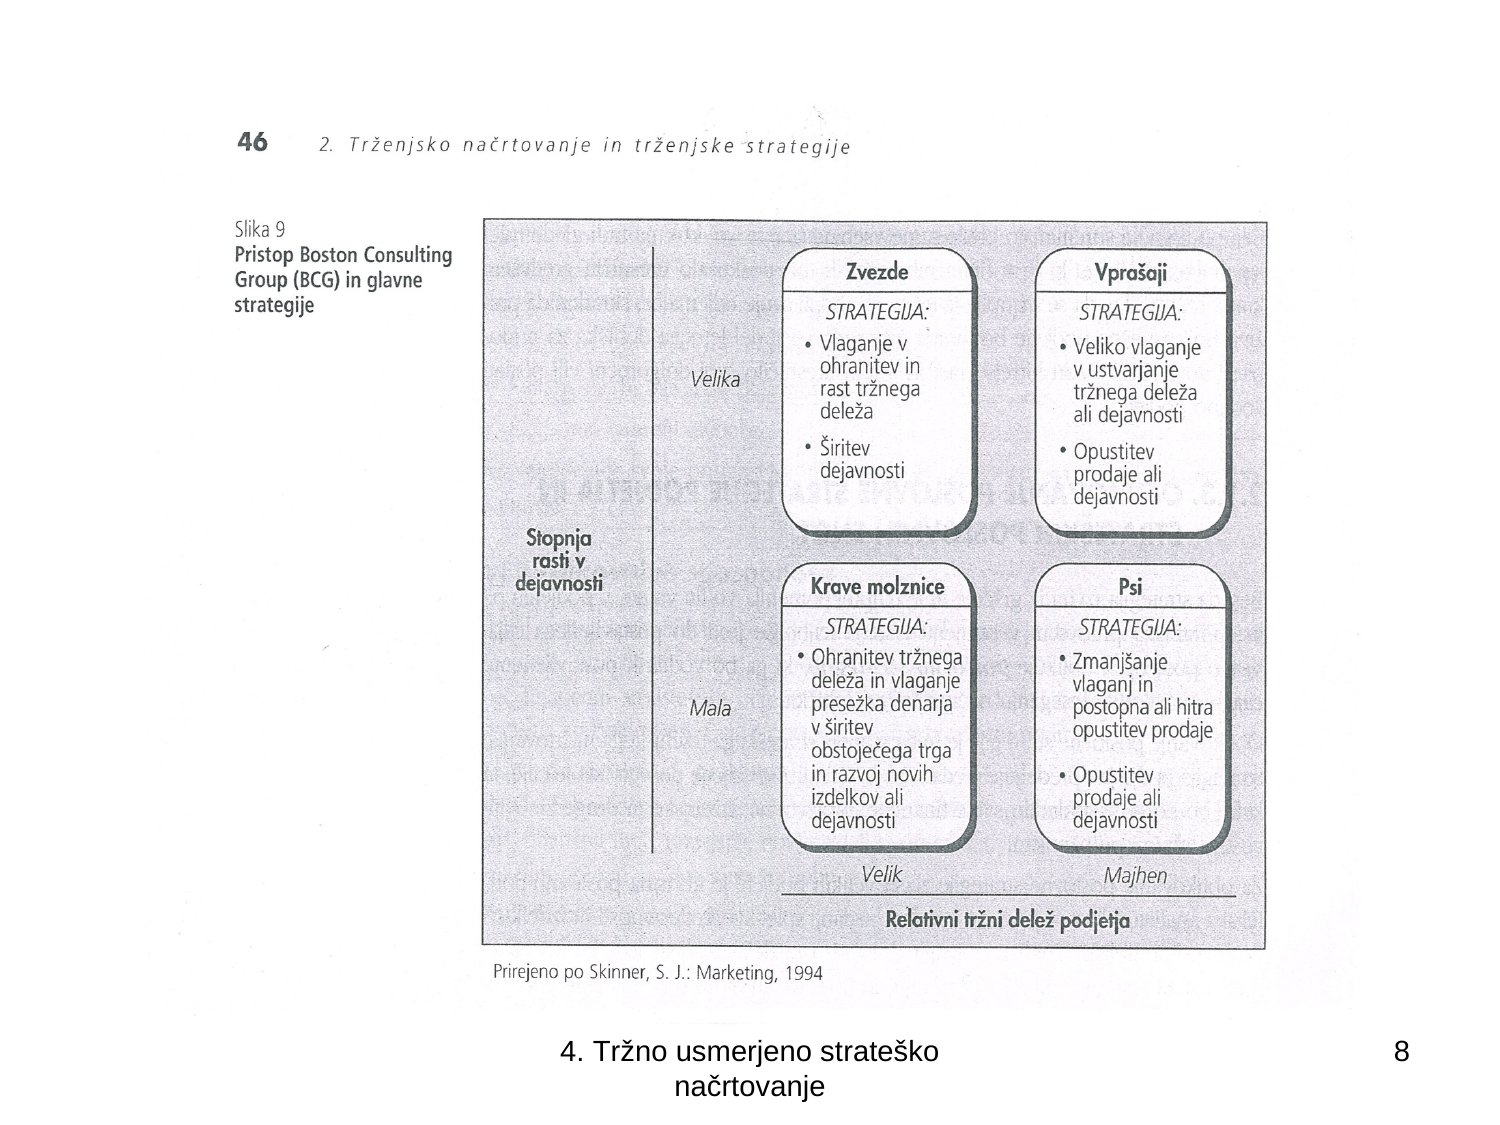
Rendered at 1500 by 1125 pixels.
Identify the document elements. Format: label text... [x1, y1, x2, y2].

picture [129, 90, 1370, 1035]
text_box 4. Tržno usmerjeno strateško načrtovanje [512, 1035, 988, 1103]
text_box <number> [1074, 1024, 1426, 1103]
